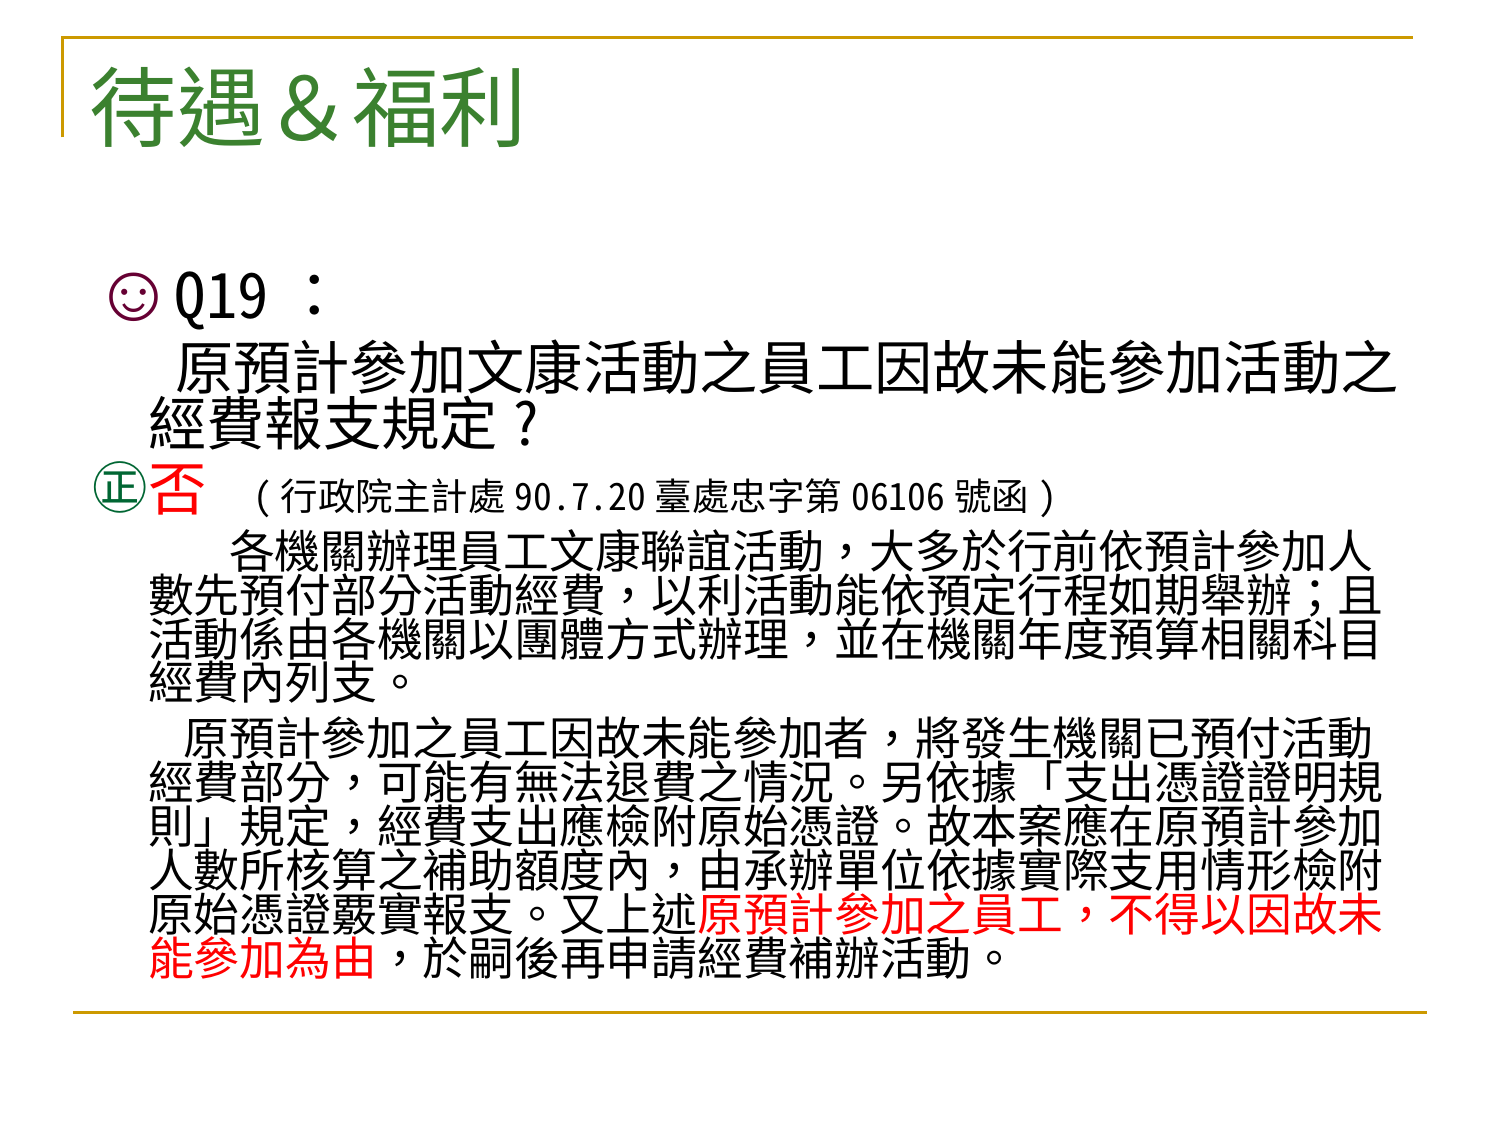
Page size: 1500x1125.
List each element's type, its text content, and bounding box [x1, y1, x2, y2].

title 待遇＆福利 [75, 45, 1426, 233]
list Q19： 原預計參加文康活動之員工因故未能參加活動之經費報支規定? 否 (行政院主計處90.7.20臺處忠字第06106號函) 各機關辦理員工文康聯誼活動，大多於行前依預計參加人數先預付部分活動經費，以利活動能依預定行程如期舉辦；且活動係由各機關以團體方式辦理，並在機關年度預算相關科目經費內列支。 原預計參加之員工因故未能參加者，將發生機關已預付活動經費部分，可能有無法退費之情況。另依據「支出憑證證明規則」規定，經費支出應檢附原始憑證。故本案應在原預計參加人數所核算之補助額度內，由承辦單位依據實際支用情形檢附原始憑證覈實報支。又上述原預計參加之員工，不得以因故未能參加為由，於嗣後再申請經費補辦活動。 [77, 262, 1428, 1005]
